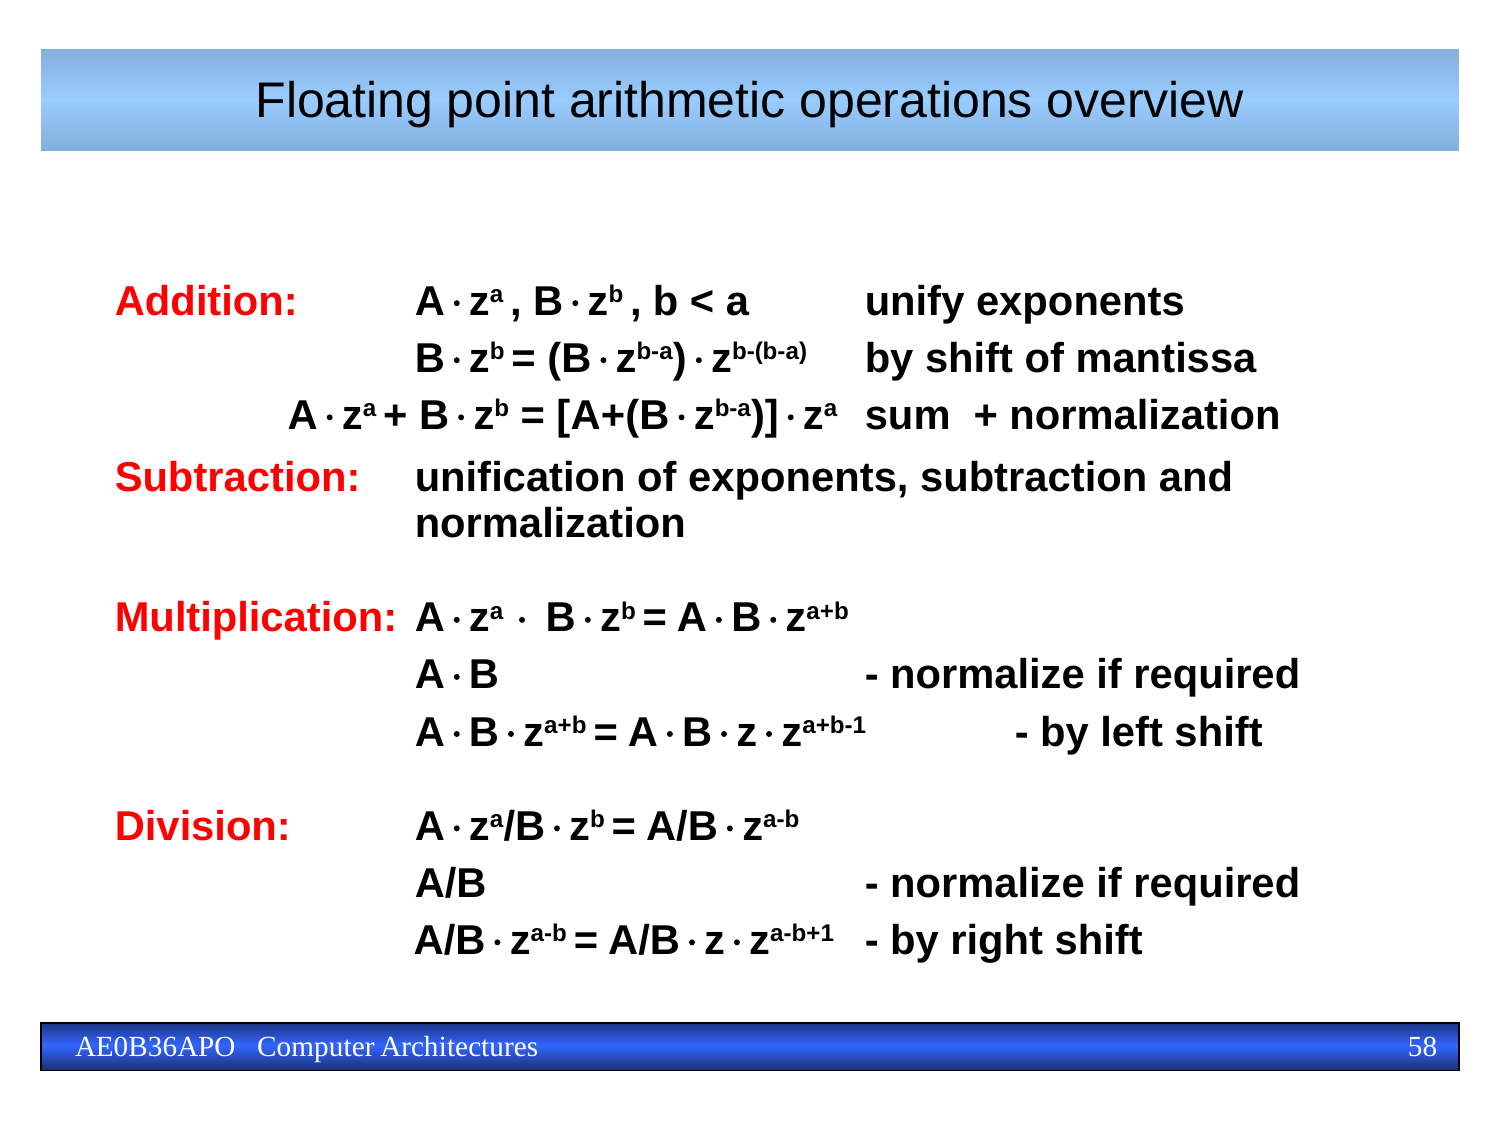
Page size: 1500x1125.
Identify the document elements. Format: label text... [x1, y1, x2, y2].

text_box Addition: A⋅za , B⋅zb , b < a unify exponents B⋅zb = (B⋅zb-a)⋅zb-(b-a) by shift of mantissa A⋅za + B⋅zb = [A+(B⋅zb-a)]⋅za sum + normalization Subtraction: unification of exponents, subtraction and normalization Multiplication: A⋅za ⋅ B⋅zb = A⋅B⋅za+b A⋅B - normalize if required A⋅B⋅za+b = A⋅B⋅z⋅za+b-1 - by left shift Division: A⋅za/B⋅zb = A/B⋅za-b A/B - normalize if required A/B⋅za-b = A/B⋅z⋅za-b+1 - by right shift [99, 189, 1375, 990]
title Floating point arithmetic operations overview [41, 49, 1459, 151]
